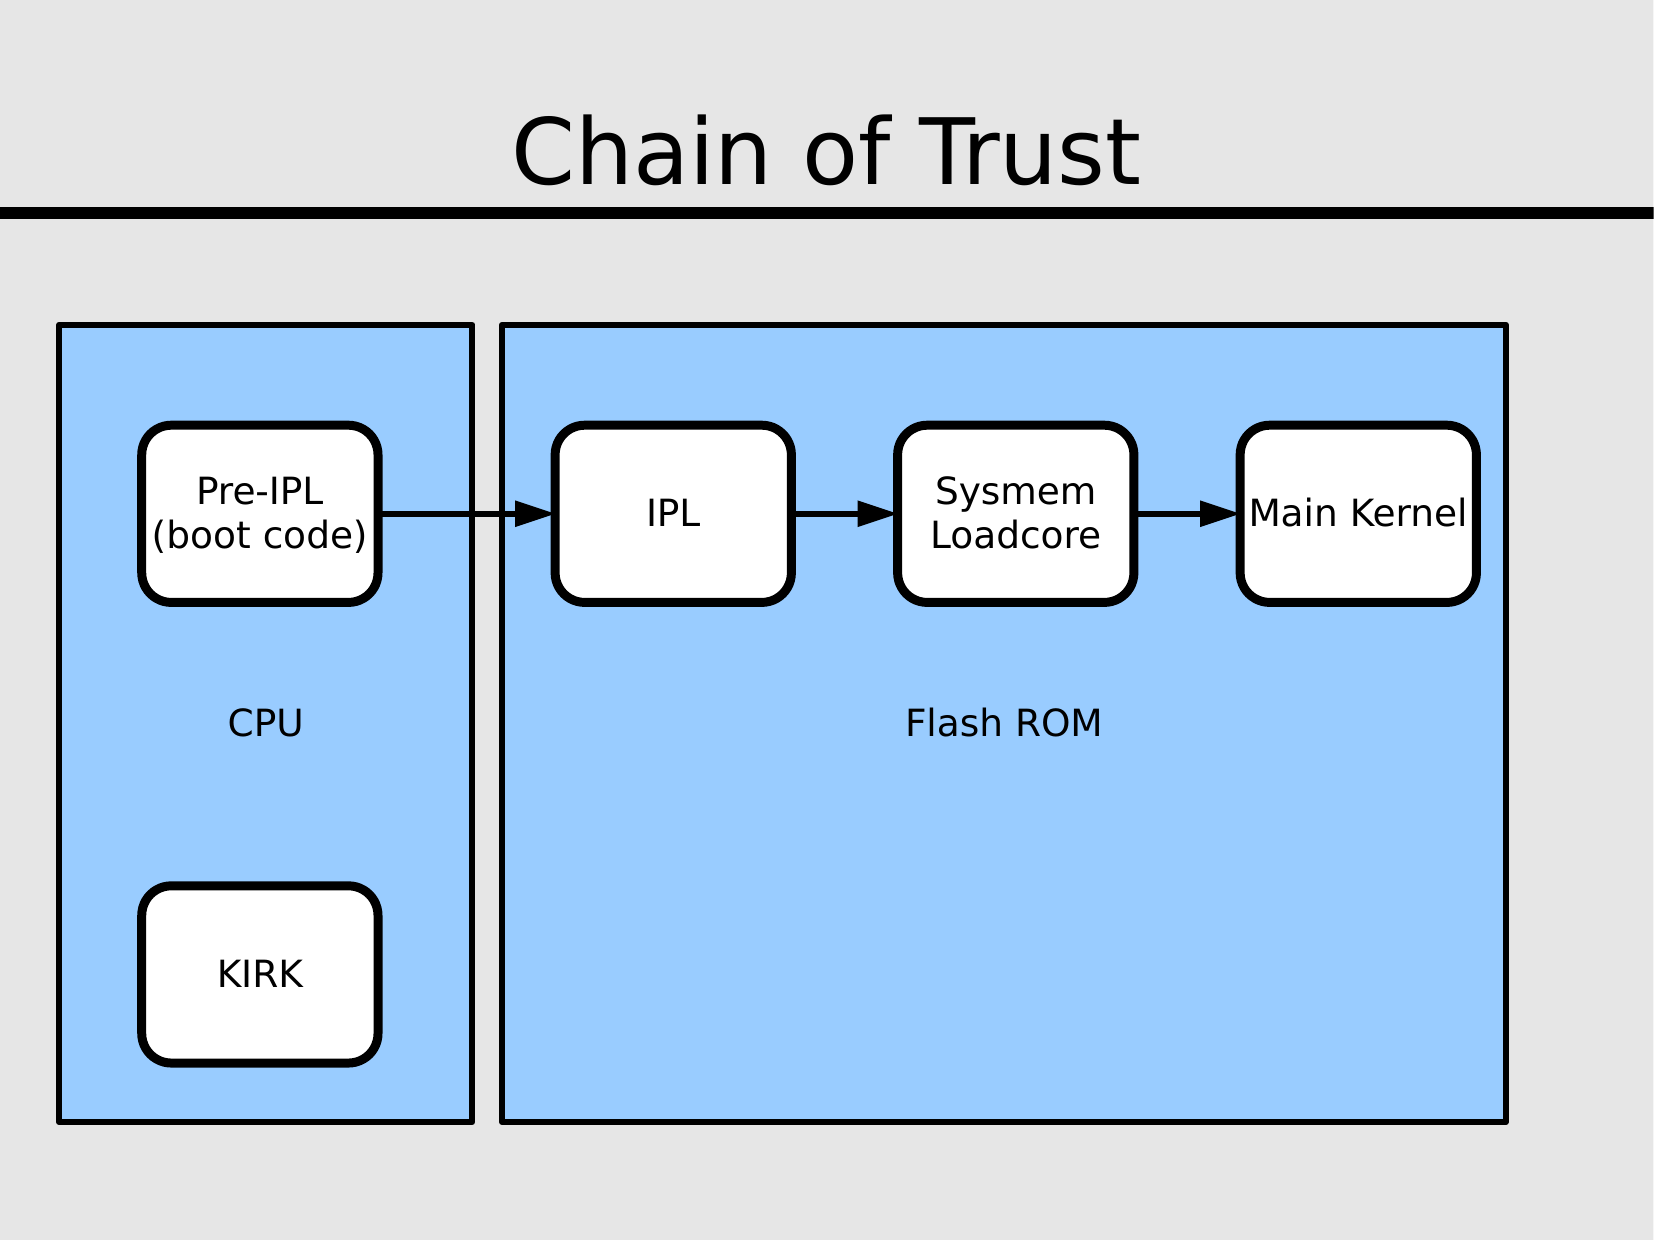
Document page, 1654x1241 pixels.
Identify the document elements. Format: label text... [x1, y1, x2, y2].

text_box KIRK [141, 885, 379, 1064]
title Chain of Trust [82, 49, 1571, 257]
text_box IPL [555, 425, 792, 603]
text_box Pre-IPL (boot code) [141, 425, 379, 603]
text_box Sysmem Loadcore [897, 425, 1134, 603]
text_box Flash ROM [501, 324, 1506, 1123]
text_box CPU [59, 324, 473, 1123]
text_box Main Kernel [1240, 425, 1477, 603]
